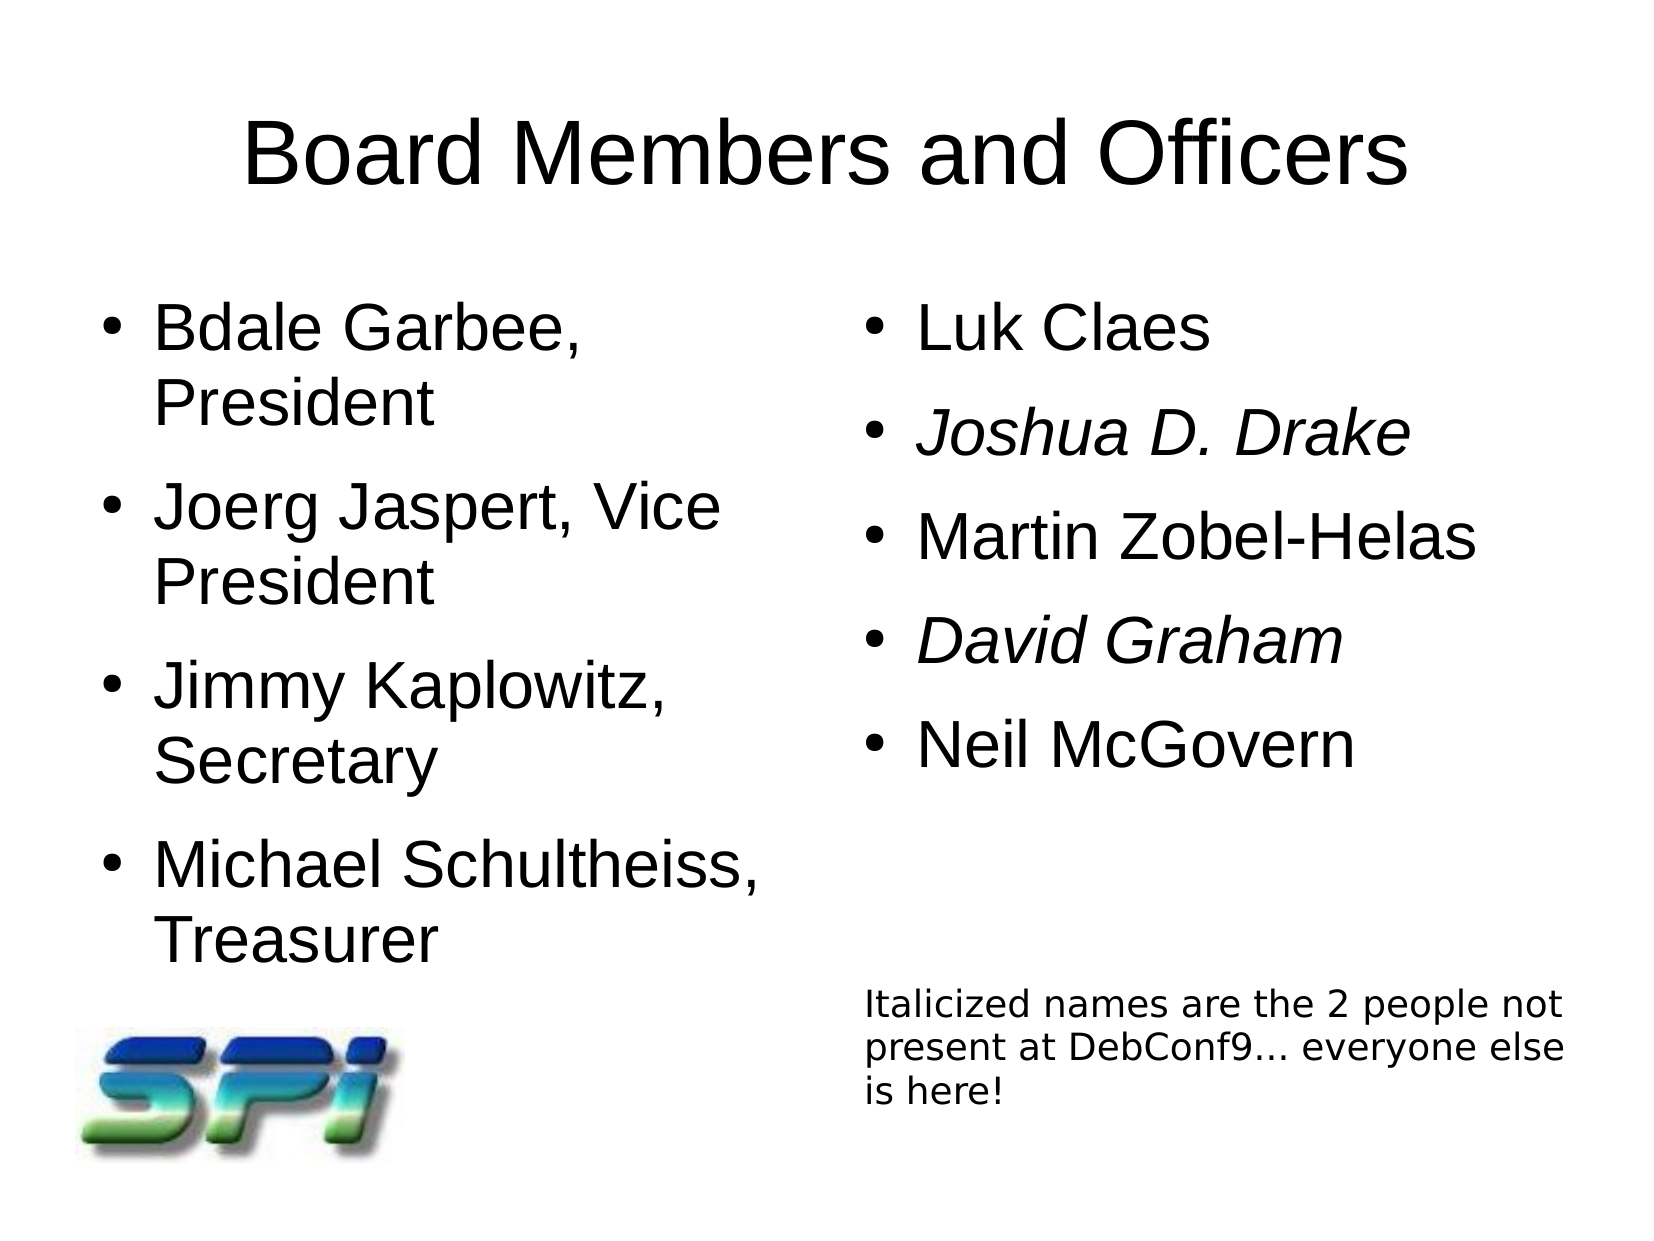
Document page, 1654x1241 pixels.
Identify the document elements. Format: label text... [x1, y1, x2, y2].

list Bdale Garbee, President Joerg Jaspert, Vice President Jimmy Kaplowitz, Secretary Michael Schultheiss, Treasurer [82, 290, 809, 1109]
picture [75, 1027, 405, 1163]
title Board Members and Officers [82, 49, 1571, 257]
list Luk Claes Joshua D. Drake Martin Zobel-Helas David Graham Neil McGovern [845, 290, 1572, 1094]
text_box Italicized names are the 2 people not present at DebConf9... everyone else is here! [849, 975, 1581, 1121]
